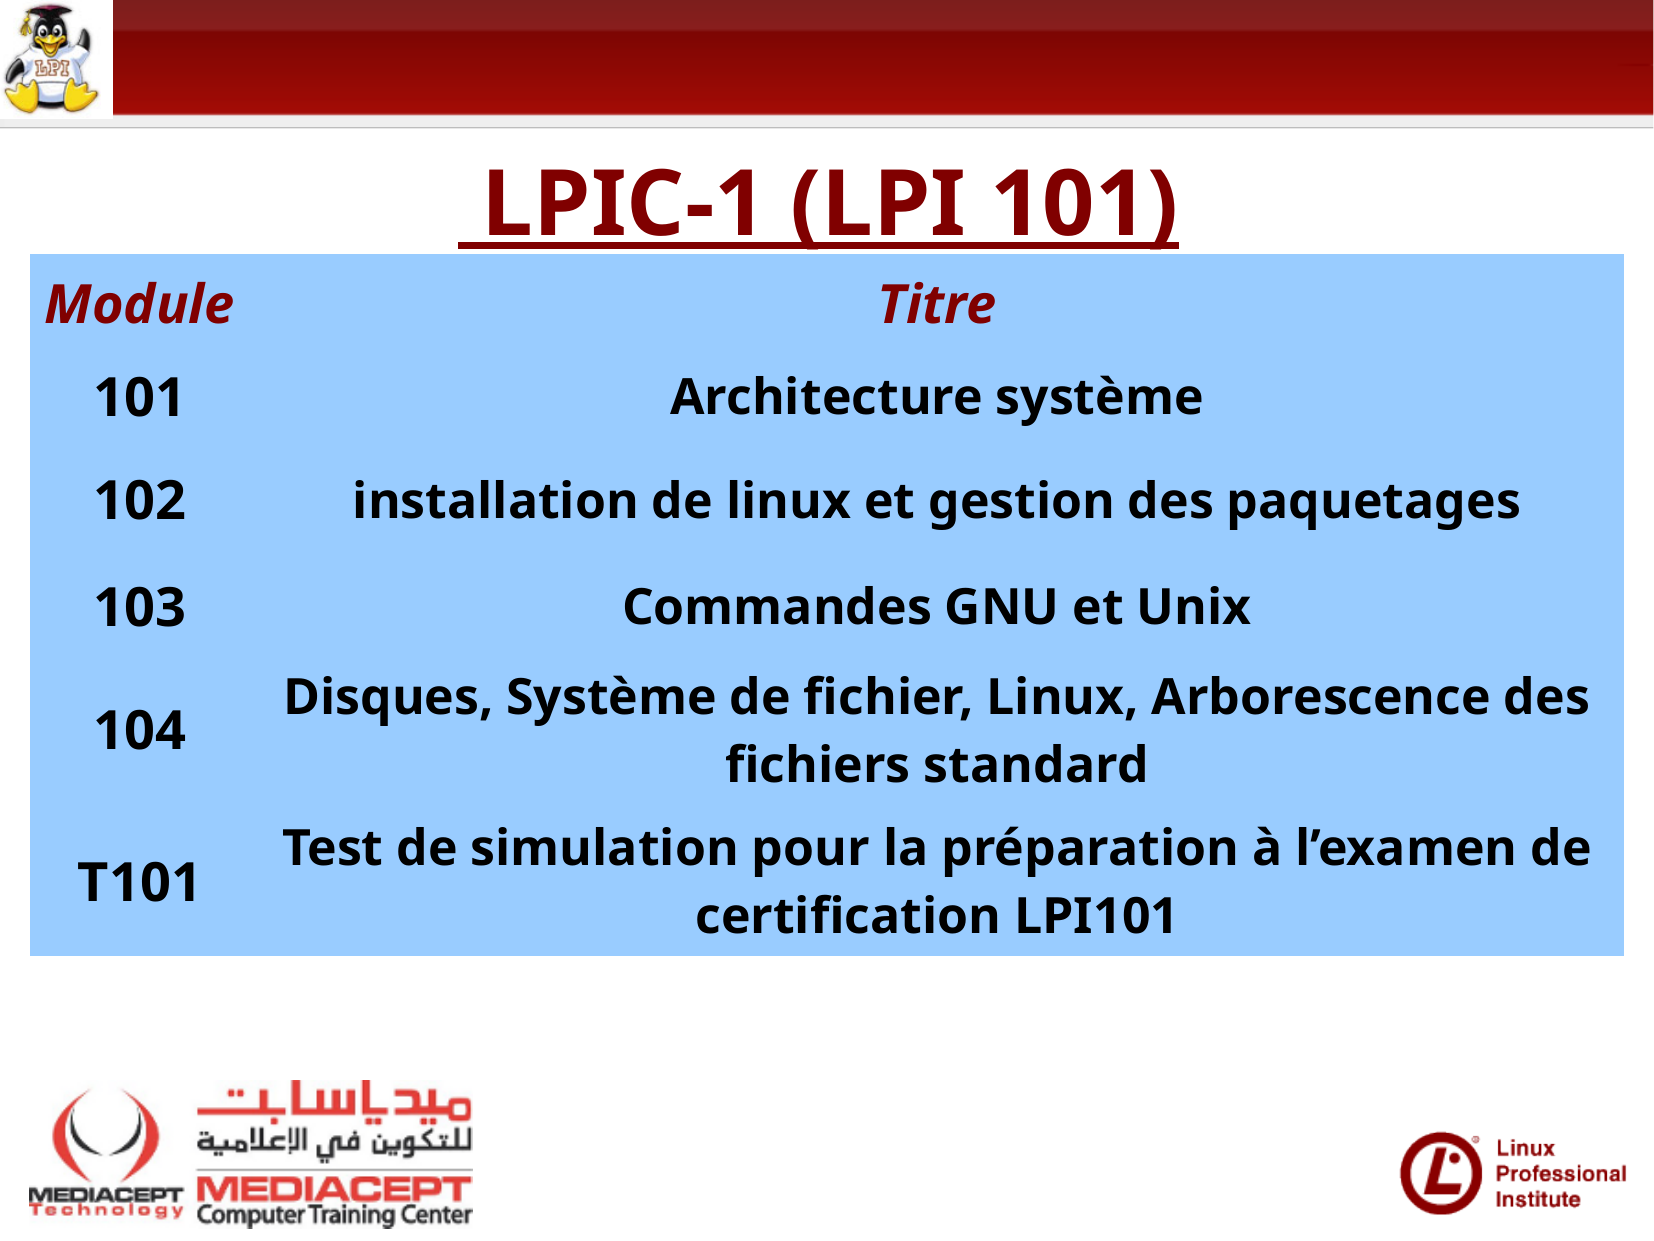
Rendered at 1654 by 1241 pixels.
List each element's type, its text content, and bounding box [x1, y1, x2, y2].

table_header Module [30, 254, 250, 351]
table_cell Disques, Système de fichier, Linux, Arborescence des fichiers standard [250, 653, 1624, 805]
table_cell Architecture système [250, 351, 1624, 440]
picture [29, 1080, 473, 1229]
table_cell Test de simulation pour la préparation à l’examen de certification LPI101 [250, 805, 1624, 956]
table_cell installation de linux et gestion des paquetages [250, 440, 1624, 558]
table_cell T101 [30, 805, 250, 956]
table_header Titre [250, 254, 1624, 351]
table_cell 101 [30, 351, 250, 440]
table_cell Commandes GNU et Unix [250, 558, 1624, 653]
picture [0, 0, 1654, 131]
table_cell 104 [30, 653, 250, 805]
table_cell 102 [30, 440, 250, 558]
table_cell 103 [30, 558, 250, 653]
picture [1398, 1125, 1642, 1223]
text_box LPIC-1 (LPI 101) [43, 129, 1595, 254]
